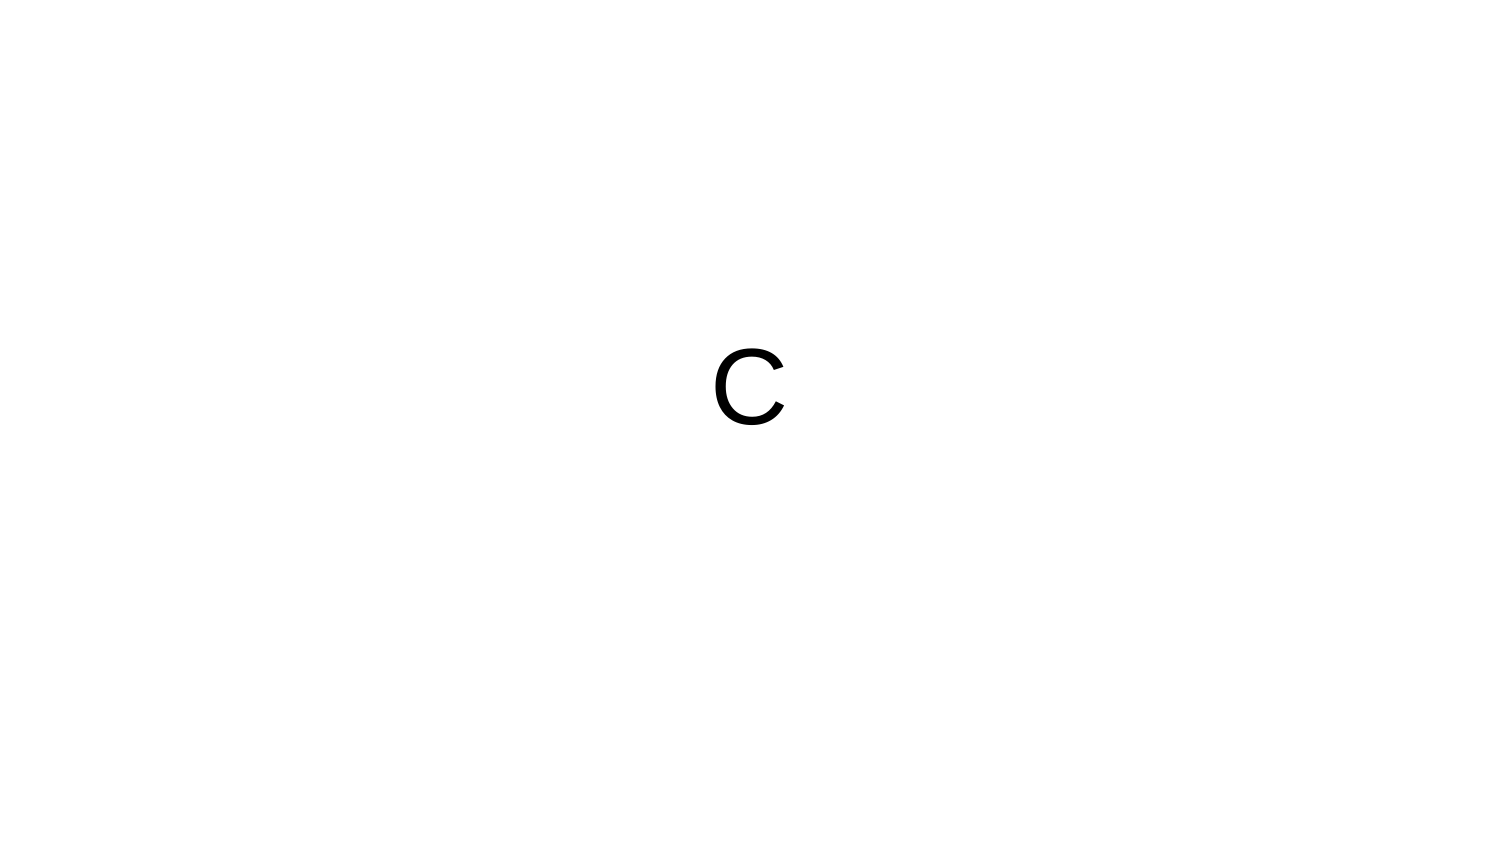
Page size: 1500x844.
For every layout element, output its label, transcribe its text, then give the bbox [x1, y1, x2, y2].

title C [51, 126, 1449, 463]
